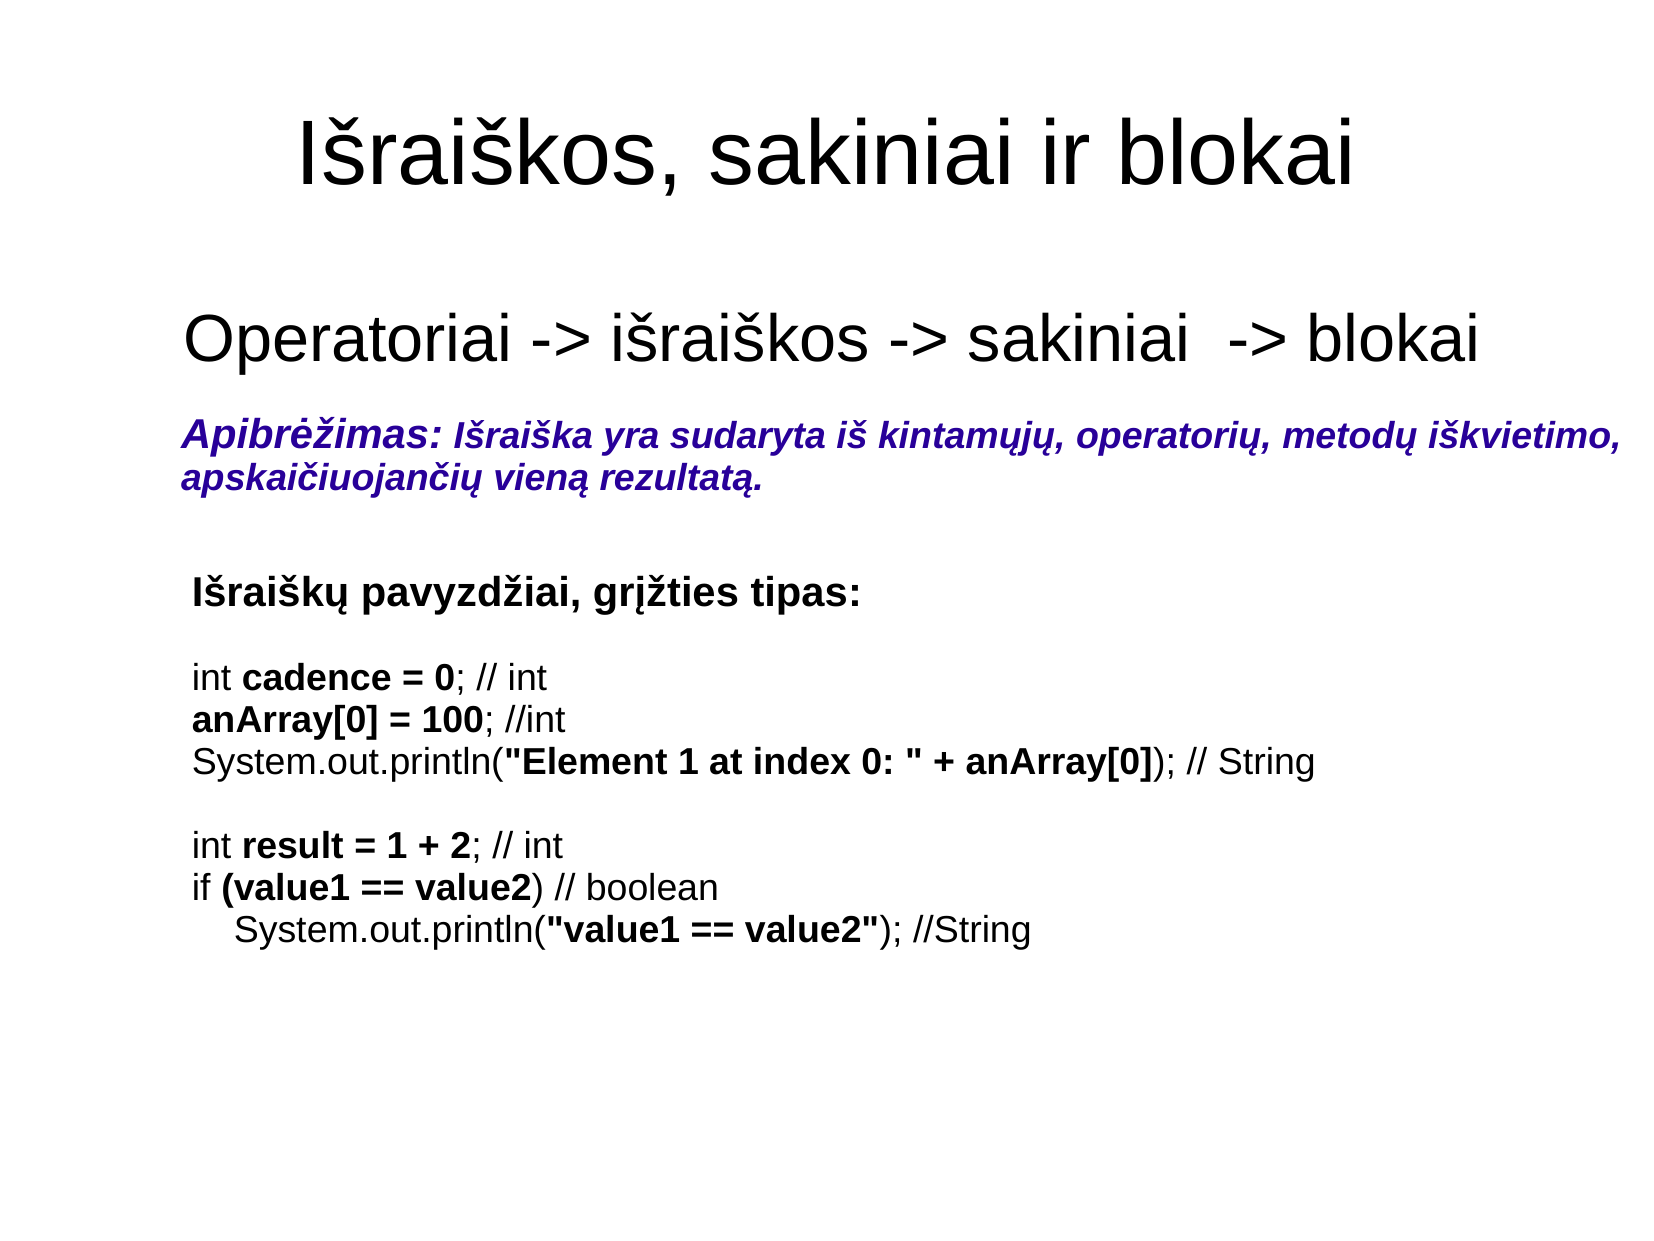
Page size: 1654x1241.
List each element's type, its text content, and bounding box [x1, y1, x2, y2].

title Išraiškos, sakiniai ir blokai [82, 56, 1571, 250]
subtitle Operatoriai -> išraiškos -> sakiniai -> blokai [88, 265, 1577, 412]
text_box Išraiškų pavyzdžiai, grįžties tipas: int cadence = 0; // int anArray[0] = 100; //int System.out.println("Element 1 at index 0: " + anArray[0]); // String int result = 1 + 2; // int if (value1 == value2) // boolean System.out.println("value1 == value2"); //String [177, 561, 1330, 1009]
text_box Apibrėžimas: Išraiška yra sudaryta iš kintamųjų, operatorių, metodų iškvietimo, apskaičiuojančių vieną rezultatą. [166, 403, 1649, 509]
